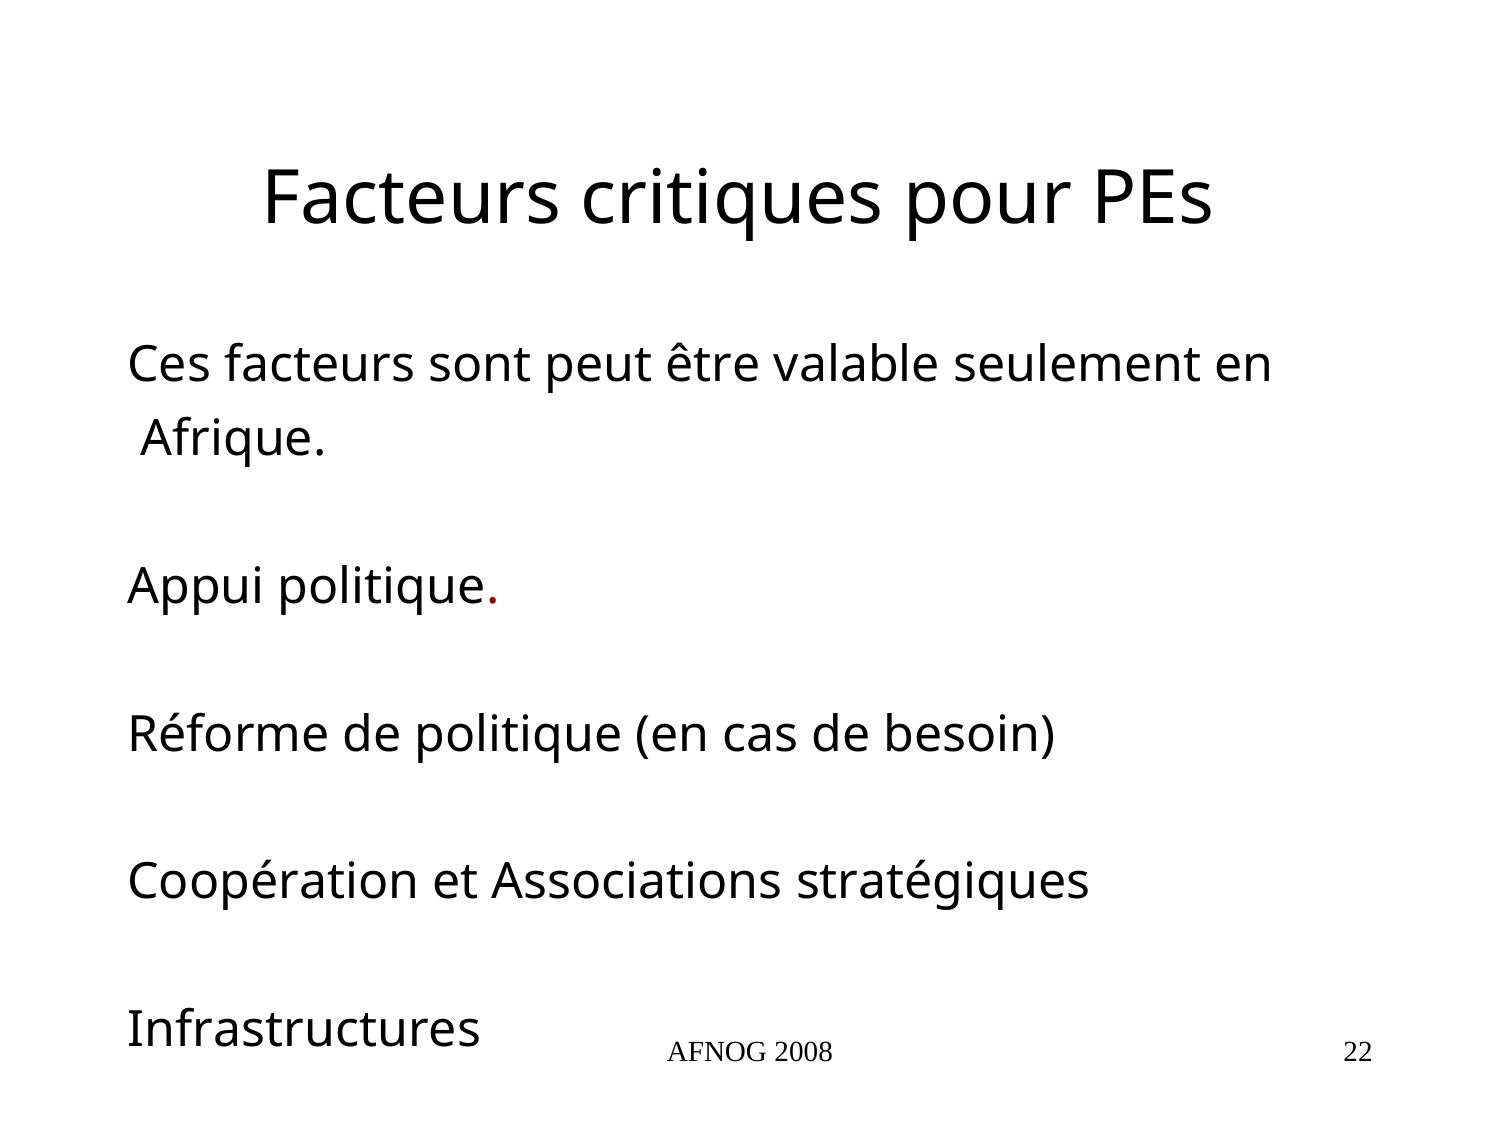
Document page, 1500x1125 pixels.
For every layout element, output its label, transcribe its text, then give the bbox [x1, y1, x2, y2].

title Facteurs critiques pour PEs [112, 99, 1388, 288]
list Ces facteurs sont peut être valable seulement en Afrique. Appui politique. Réforme de politique (en cas de besoin) Coopération et Associations stratégiques Infrastructures [112, 324, 1388, 1001]
text_box AFNOG 2008 [512, 1025, 988, 1101]
text_box <number> [1074, 1025, 1388, 1101]
